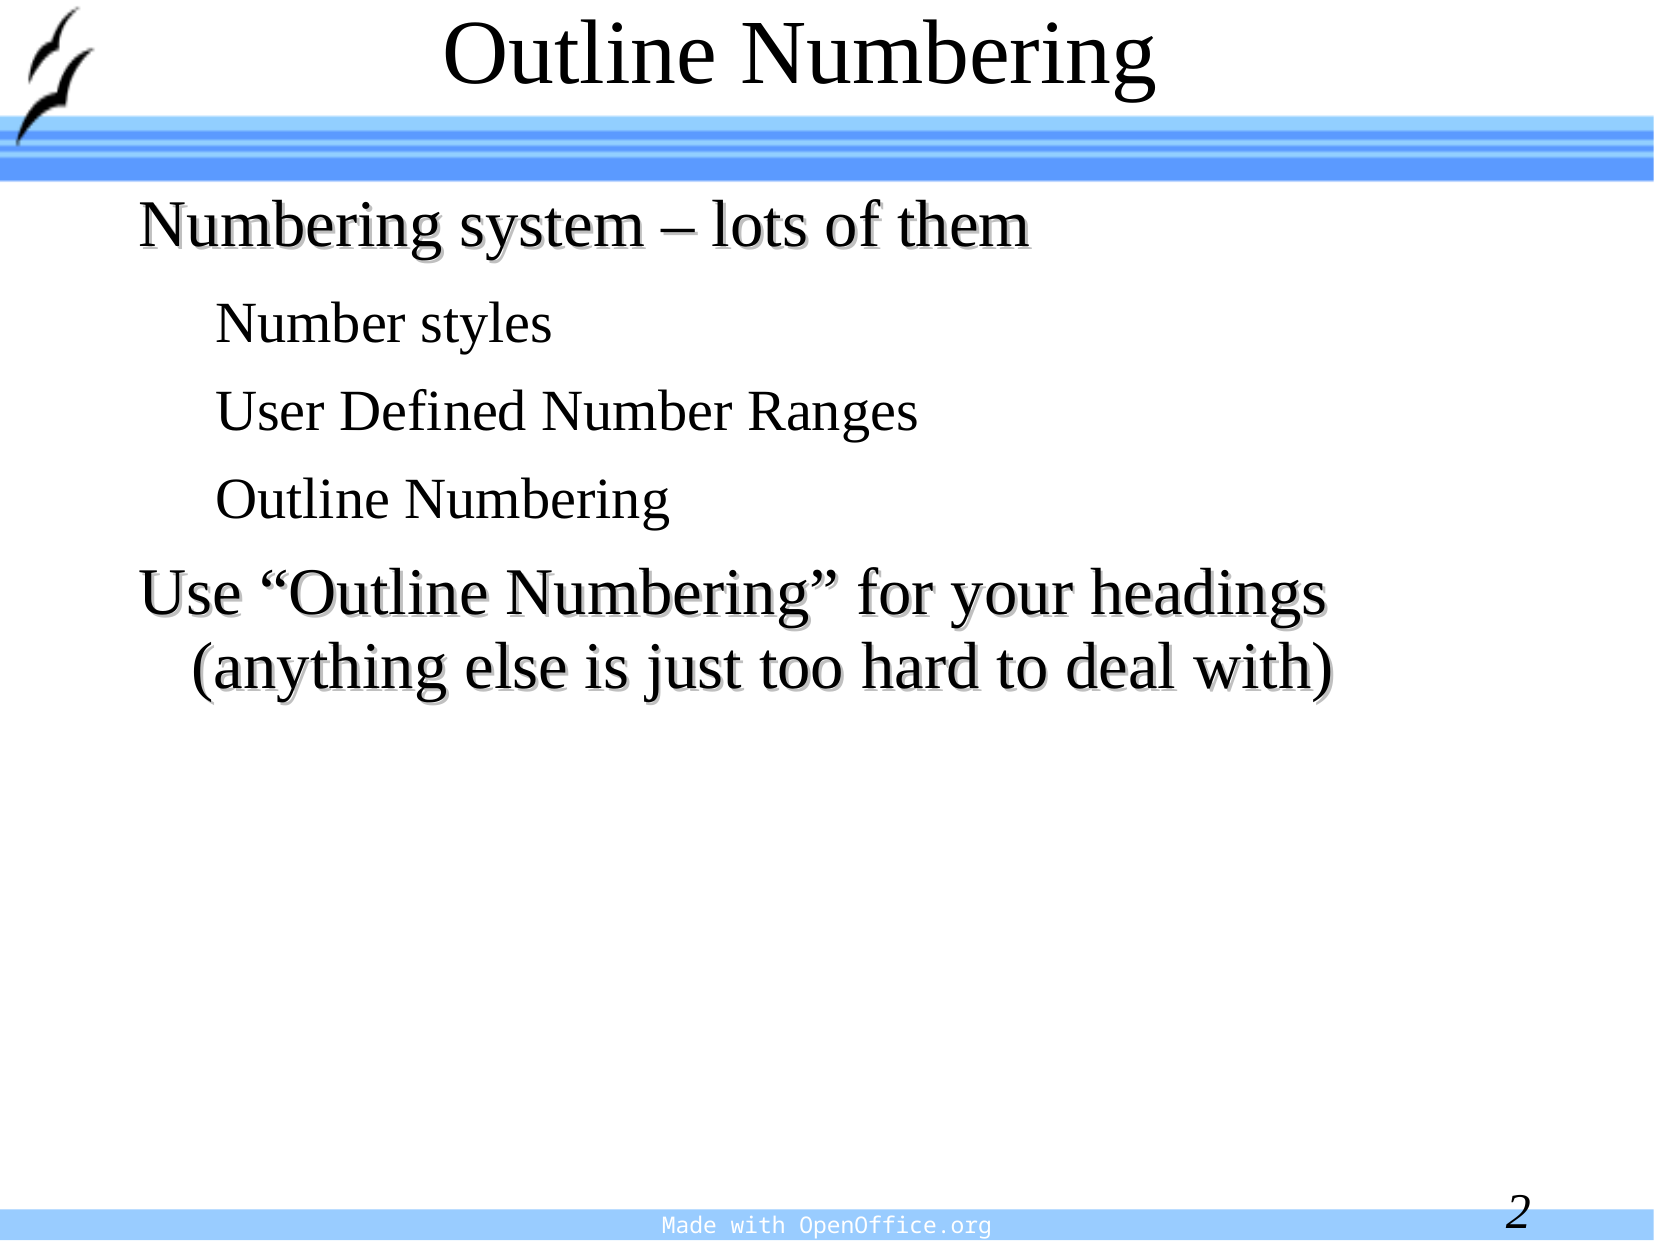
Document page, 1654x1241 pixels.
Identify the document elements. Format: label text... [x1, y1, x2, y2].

picture [0, 0, 1654, 188]
list Numbering system – lots of them Number styles User Defined Number Ranges Outline Numbering Use “Outline Numbering” for your headings (anything else is just too hard to deal with) [120, 187, 1533, 1195]
title Outline Numbering [94, 0, 1507, 117]
